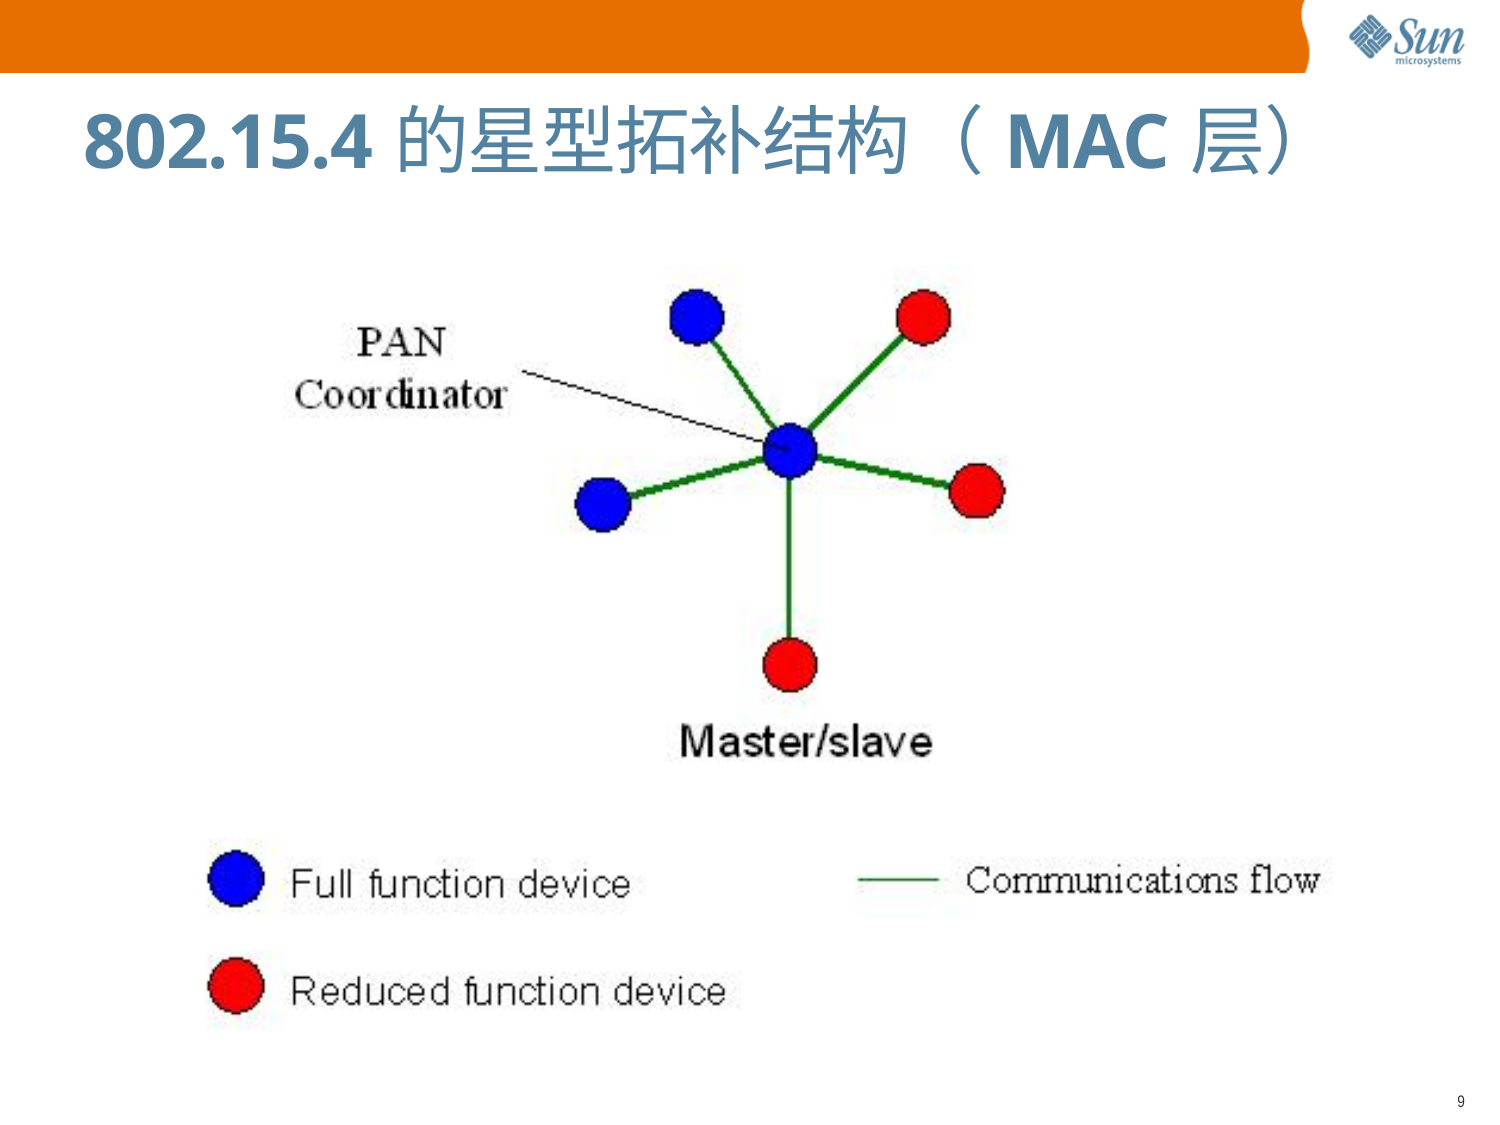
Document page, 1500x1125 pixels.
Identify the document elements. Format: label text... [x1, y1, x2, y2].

picture [0, 0, 1500, 73]
picture [170, 266, 1352, 1051]
title 802.15.4的星型拓补结构（MAC层） [83, 94, 1446, 199]
